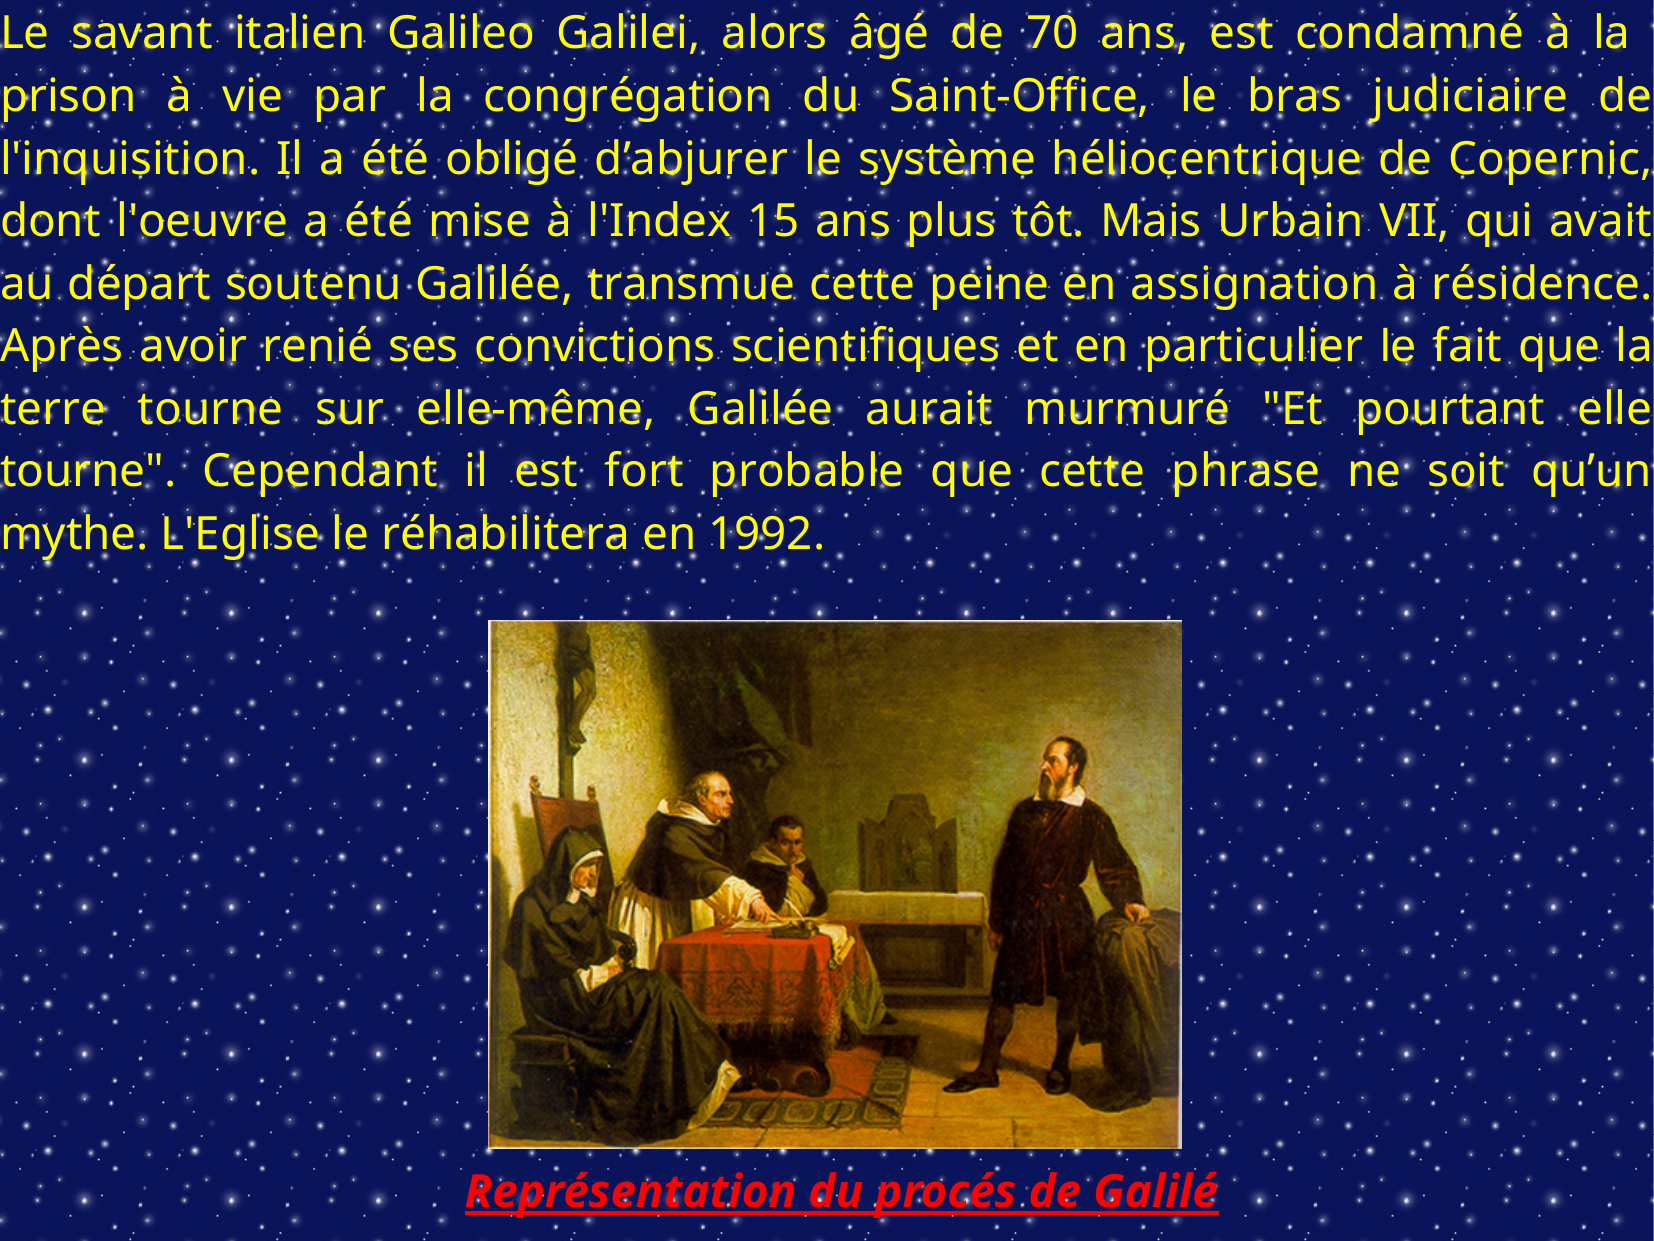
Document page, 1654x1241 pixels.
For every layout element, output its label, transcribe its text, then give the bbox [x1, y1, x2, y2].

text_box Représentation du procés de Galilé [413, 1151, 1270, 1231]
text_box Le savant italien Galileo Galilei, alors âgé de 70 ans, est condamné à la prison à vie par la congrégation du Saint-Office, le bras judiciaire de l'inquisition. Il a été obligé d’abjurer le système héliocentrique de Copernic, dont l'oeuvre a été mise à l'Index 15 ans plus tôt. Mais Urbain VII, qui avait au départ soutenu Galilée, transmue cette peine en assignation à résidence. Après avoir renié ses convictions scientifiques et en particulier le fait que la terre tourne sur elle-même, Galilée aurait murmuré "Et pourtant elle tourne". Cependant il est fort probable que cette phrase ne soit qu’un mythe. L'Eglise le réhabilitera en 1992. [0, 0, 1654, 575]
picture [0, 575, 1654, 1241]
